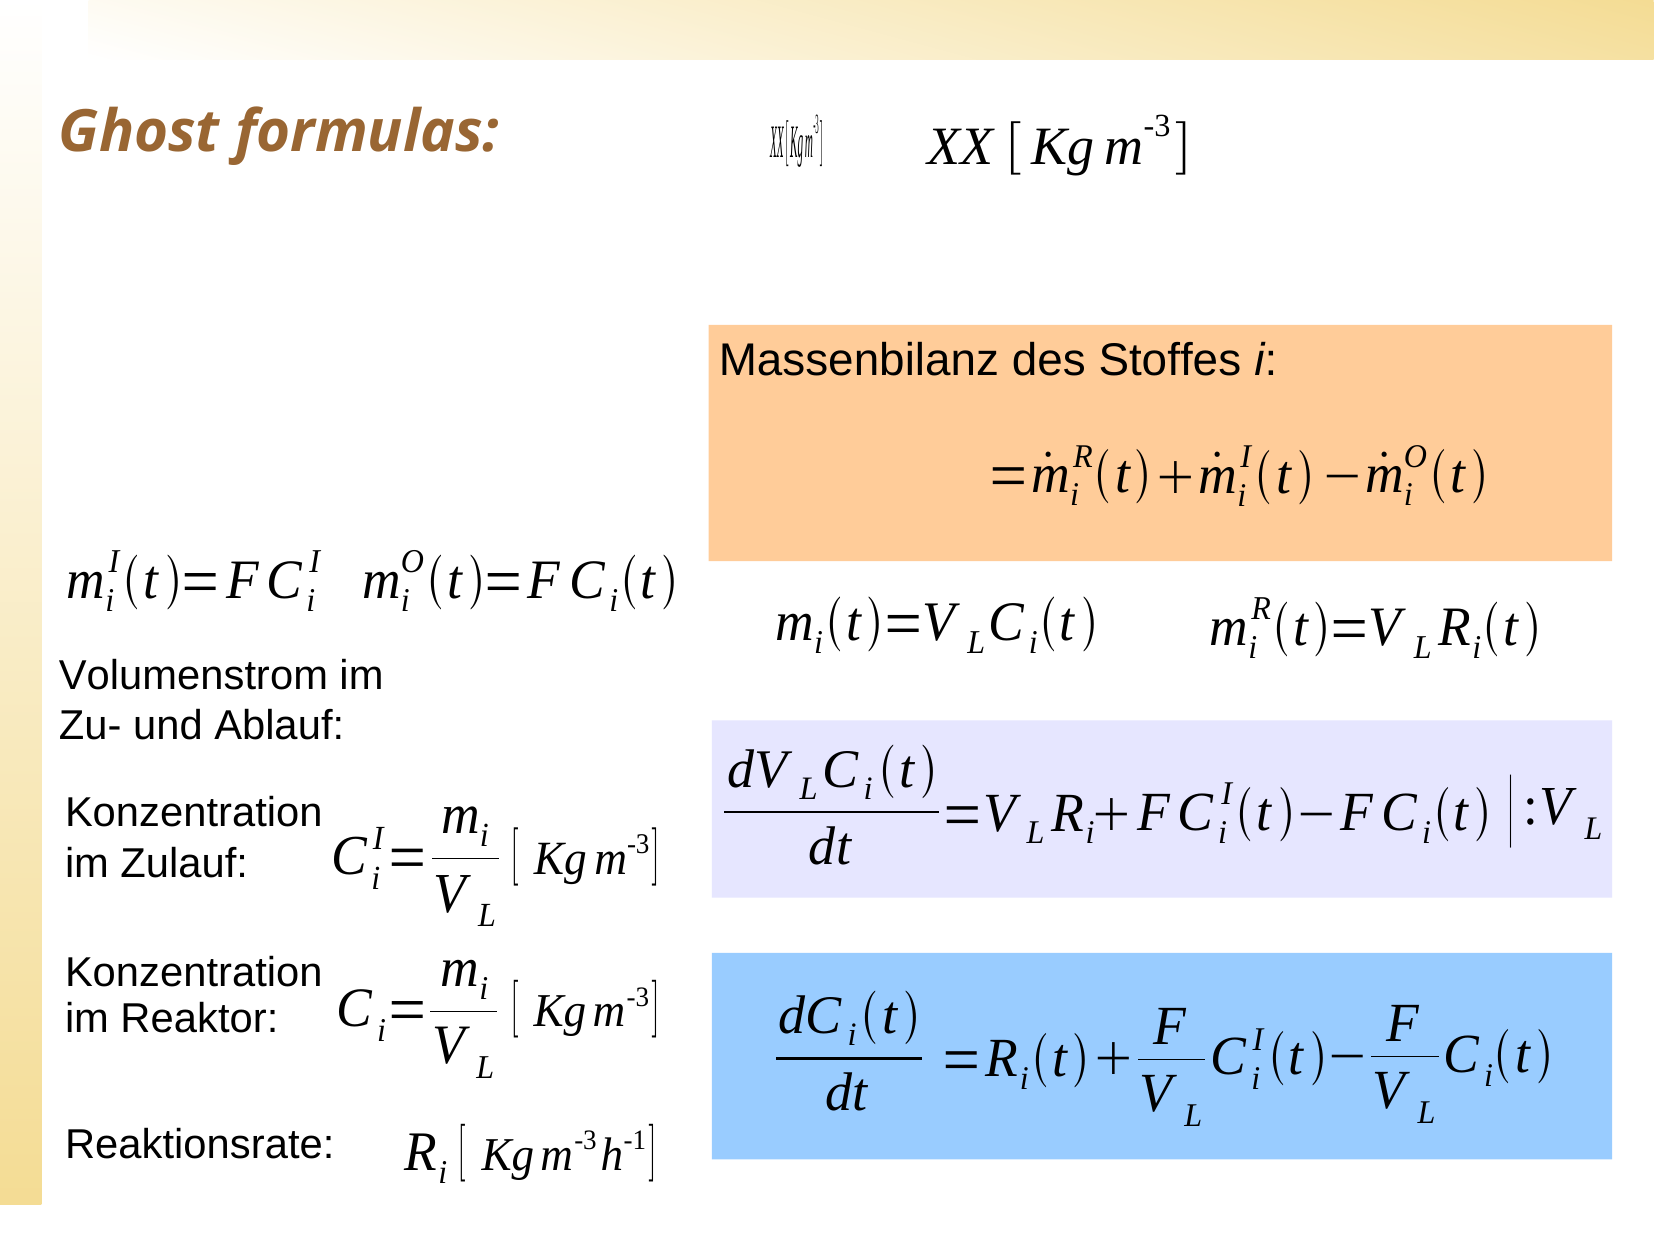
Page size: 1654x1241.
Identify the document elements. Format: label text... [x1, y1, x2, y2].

text_box [708, 324, 1613, 562]
chart [979, 438, 1495, 515]
chart [330, 936, 674, 1087]
chart [59, 543, 326, 621]
chart [767, 108, 825, 169]
text_box [711, 952, 1613, 1160]
chart [915, 108, 1196, 178]
text_box Konzentration im Reaktor: [64, 948, 323, 1043]
chart [395, 1120, 671, 1193]
text_box [711, 720, 1613, 898]
chart [354, 543, 685, 621]
text_box Reaktionsrate: [64, 1120, 347, 1168]
text_box Massenbilanz des Stoffes i: [718, 334, 1278, 416]
chart [1202, 590, 1548, 667]
text_box Konzentration im Zulauf: [64, 789, 323, 887]
chart [767, 590, 1104, 663]
text_box Volumenstrom im Zu- und Ablauf: [59, 651, 396, 750]
chart [1500, 772, 1608, 851]
chart [714, 738, 1498, 876]
chart [932, 992, 1560, 1134]
title Ghost formulas: [59, 88, 621, 170]
chart [324, 783, 675, 935]
chart [766, 984, 931, 1123]
